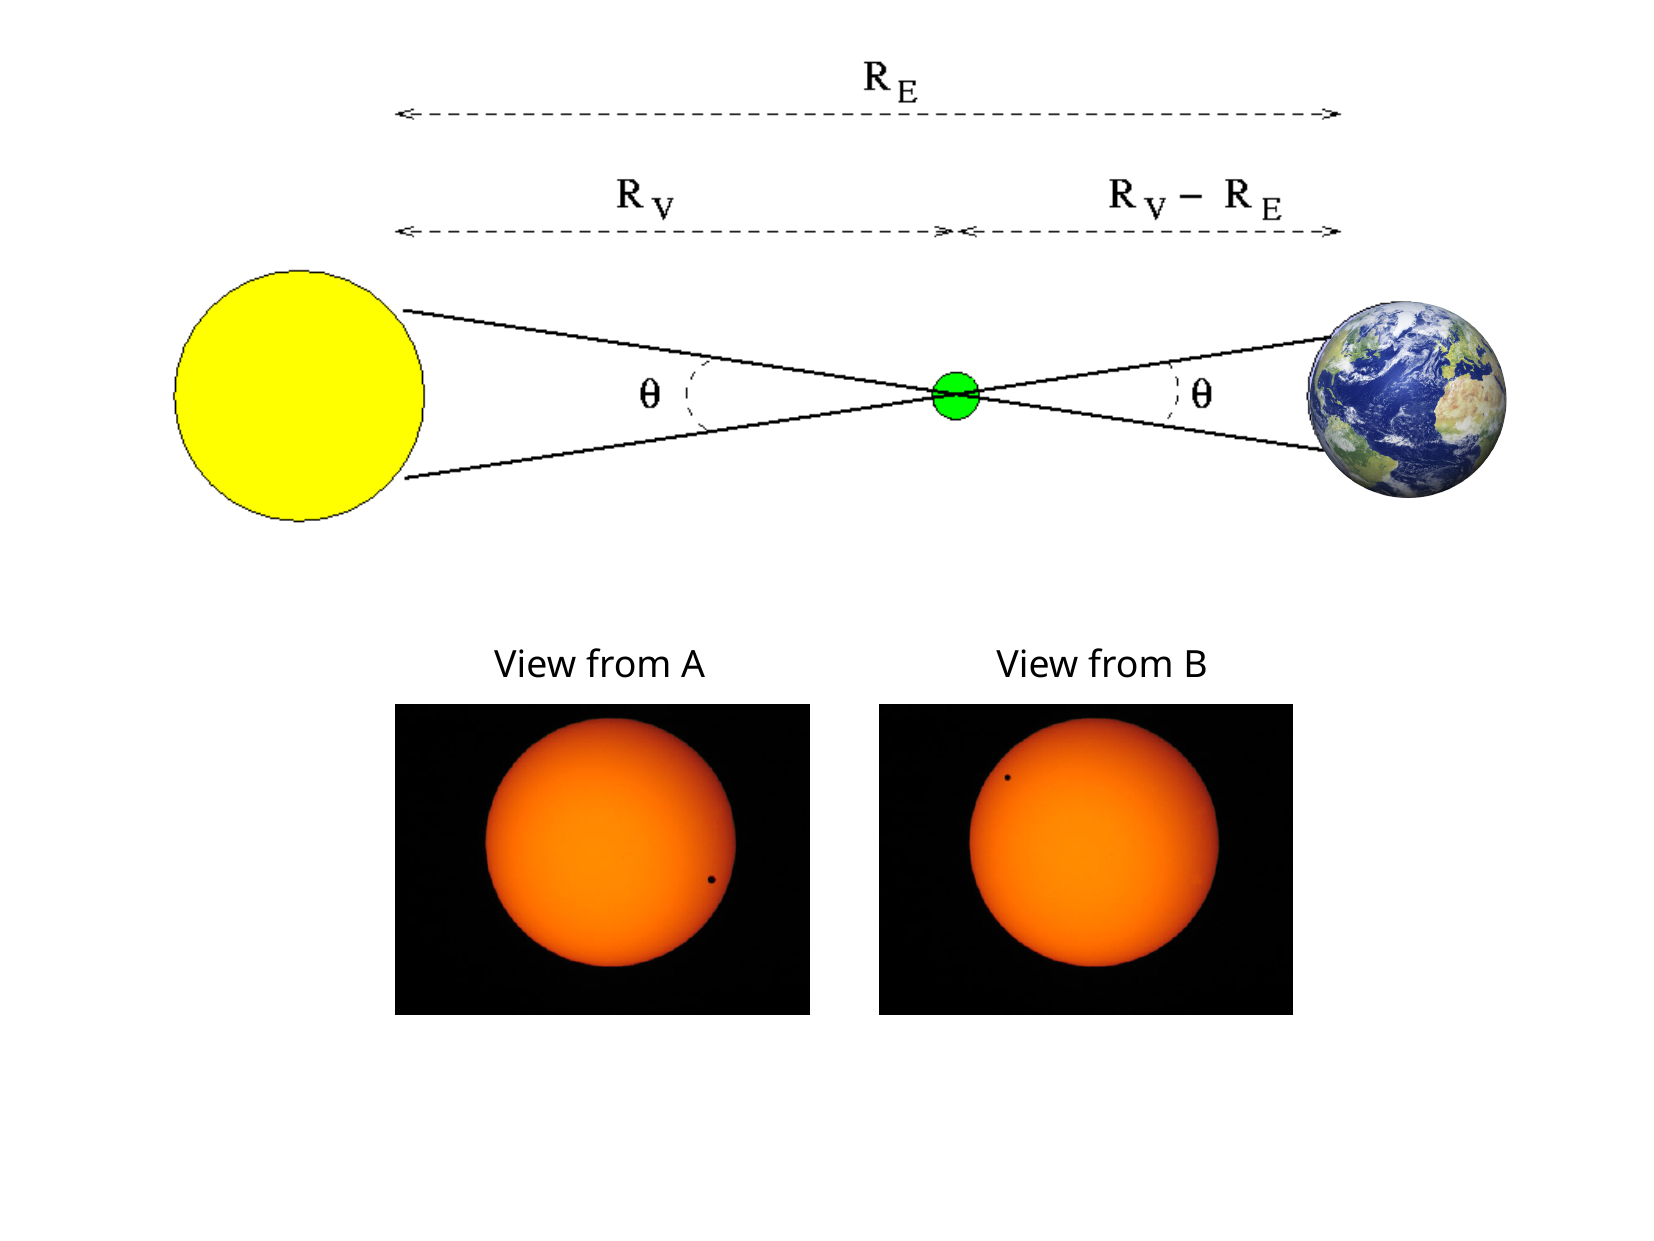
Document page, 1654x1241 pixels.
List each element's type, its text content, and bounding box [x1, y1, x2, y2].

text_box View from A [430, 630, 769, 736]
picture [395, 704, 810, 1015]
text_box View from B [933, 630, 1271, 736]
picture [879, 704, 1293, 1015]
picture [150, 37, 1521, 546]
